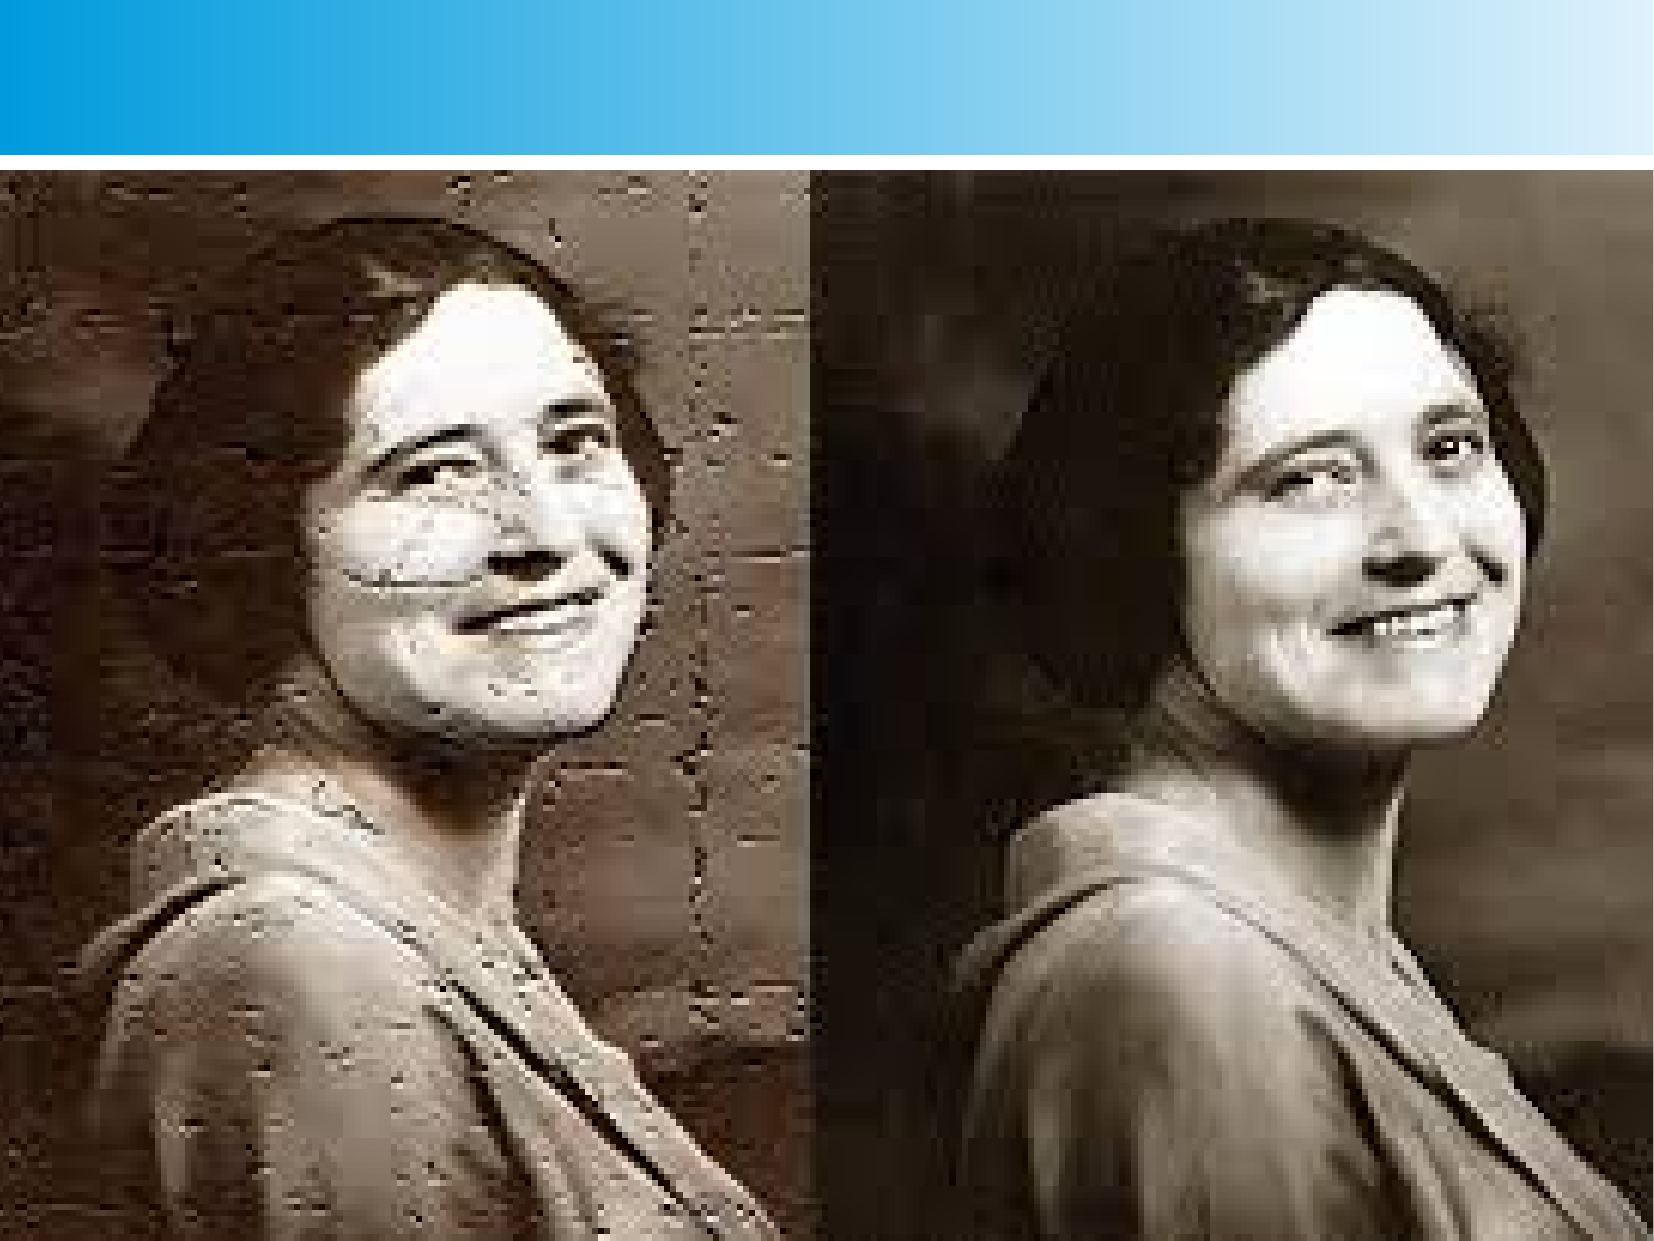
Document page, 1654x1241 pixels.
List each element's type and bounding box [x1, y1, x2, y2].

picture [0, 170, 1654, 1241]
